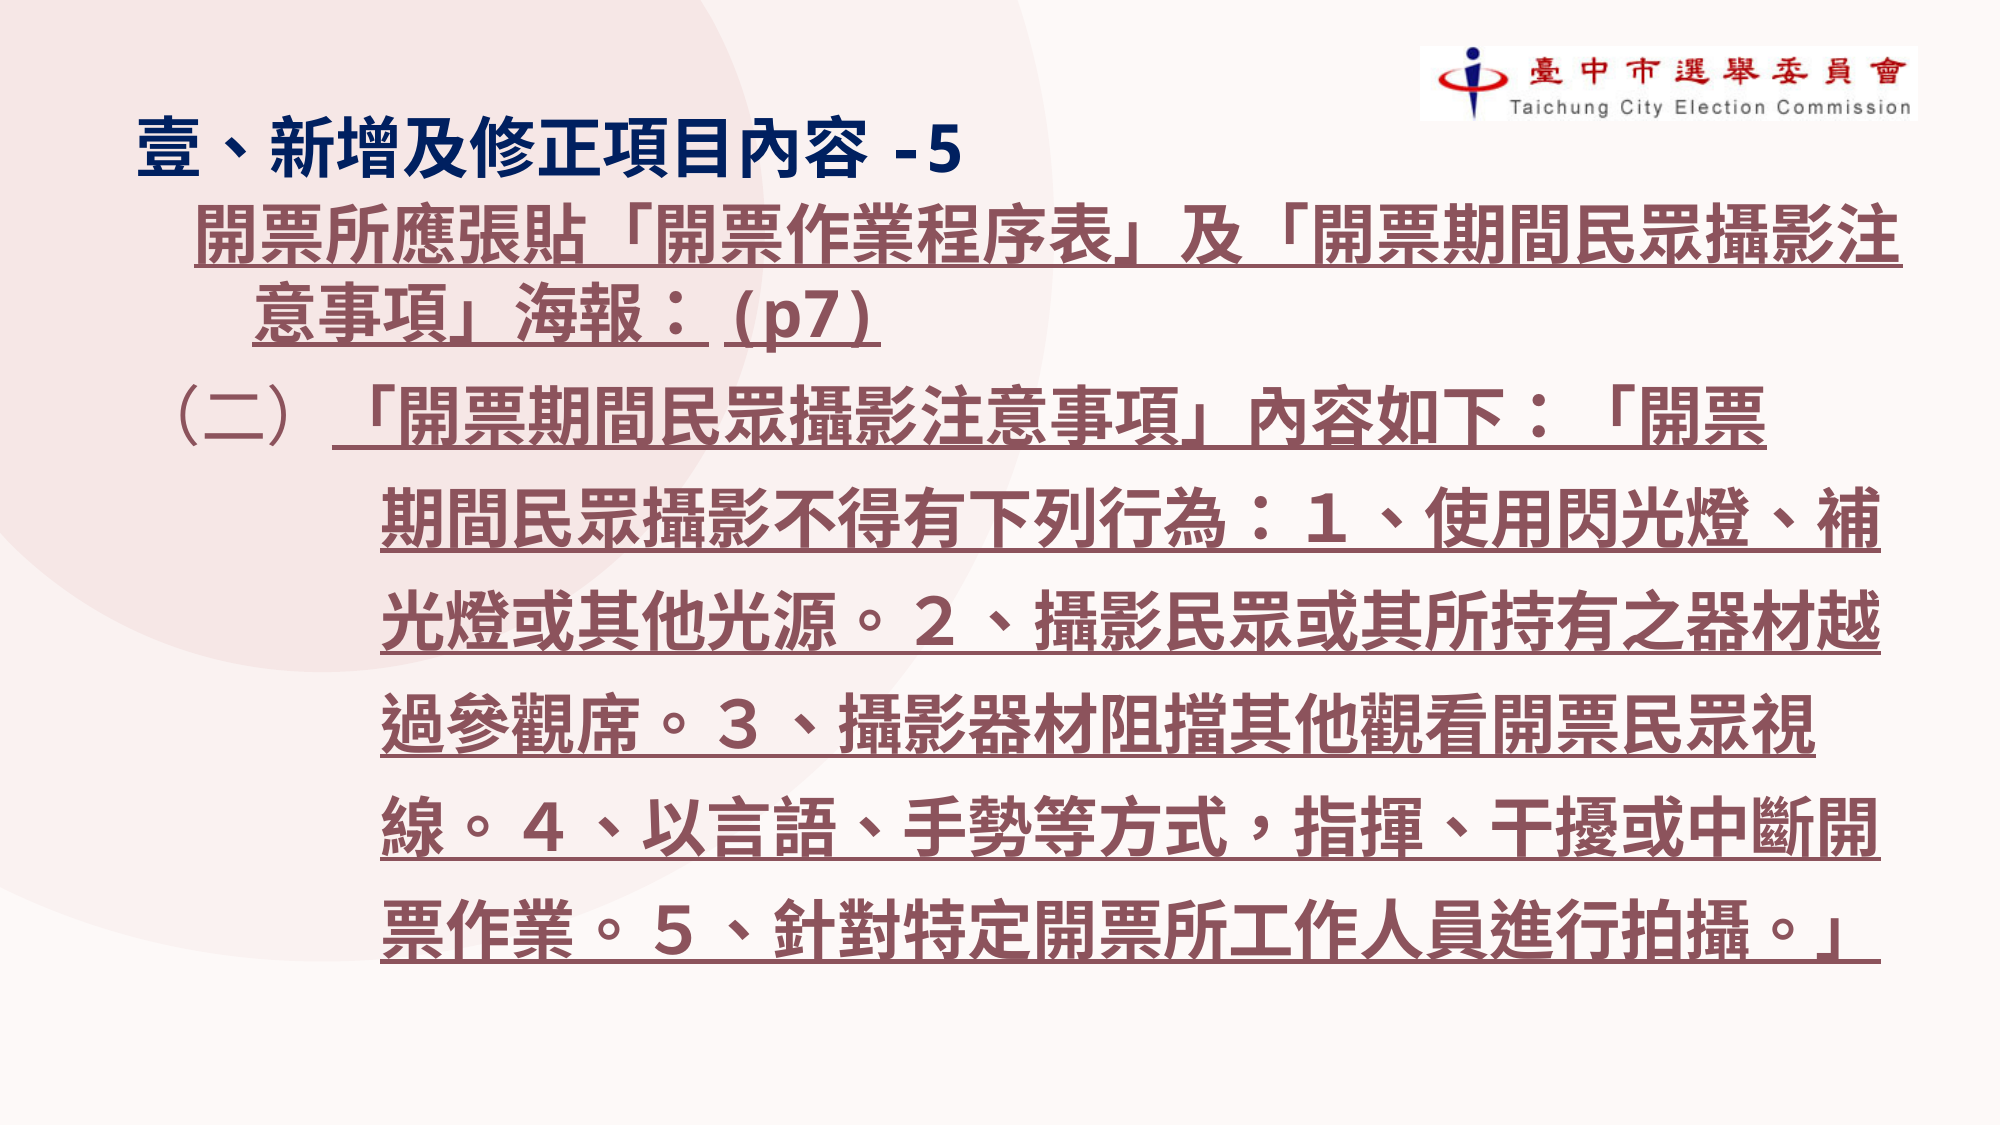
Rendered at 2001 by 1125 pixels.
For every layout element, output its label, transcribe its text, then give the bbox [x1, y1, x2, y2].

title 壹、新增及修正項目內容-5 [120, 35, 1918, 166]
list 開票所應張貼「開票作業程序表」及「開票期間民眾攝影注意事項」海報：(p7) （二）「開票期間民眾攝影注意事項」內容如下：「開票 期間民眾攝影不得有下列行為：１、使用閃光燈、補 光燈或其他光源。２、攝影民眾或其所持有之器材越 過參觀席。３、攝影器材阻擋其他觀看開票民眾視 線。４、以言語、手勢等方式，指揮、干擾或中斷開 票作業。５、針對特定開票所工作人員進行拍攝。」 [120, 185, 1918, 1023]
